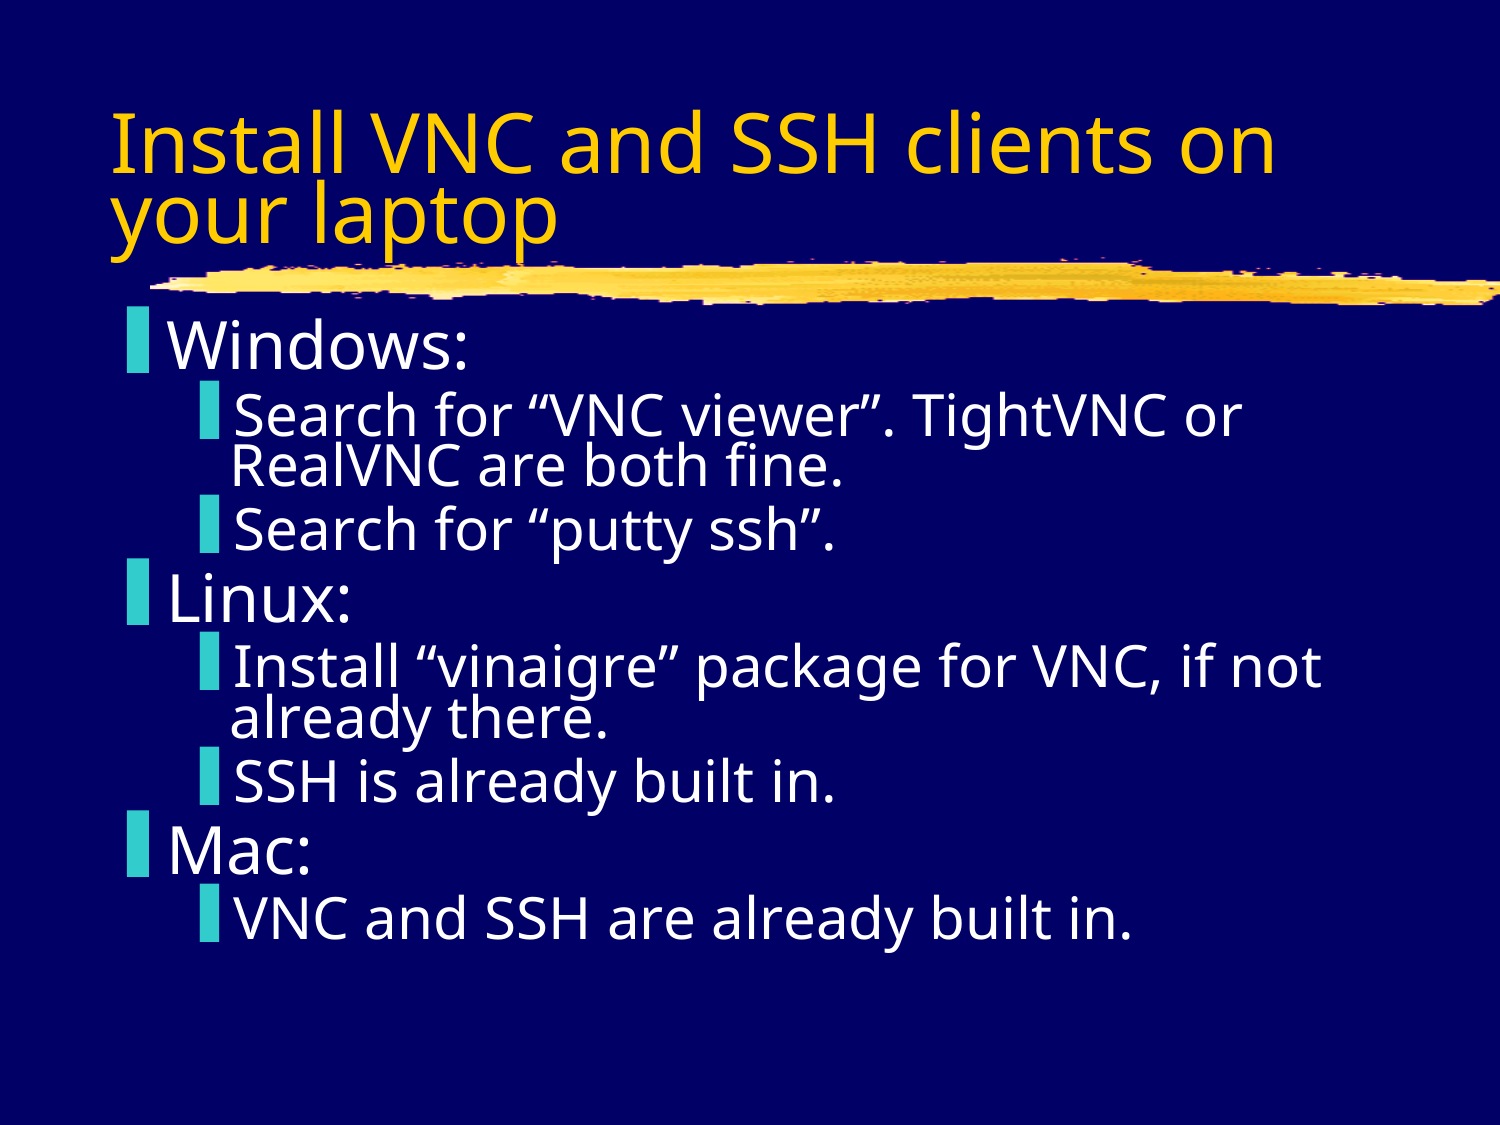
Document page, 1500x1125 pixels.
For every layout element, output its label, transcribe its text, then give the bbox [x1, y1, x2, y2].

title Install VNC and SSH clients on your laptop [110, 78, 1391, 297]
list Windows: Search for “VNC viewer”. TightVNC or RealVNC are both fine. Search for “putty ssh”. Linux: Install “vinaigre” package for VNC, if not already there. SSH is already built in. Mac: VNC and SSH are already built in. [110, 318, 1391, 1027]
picture [150, 252, 1500, 316]
